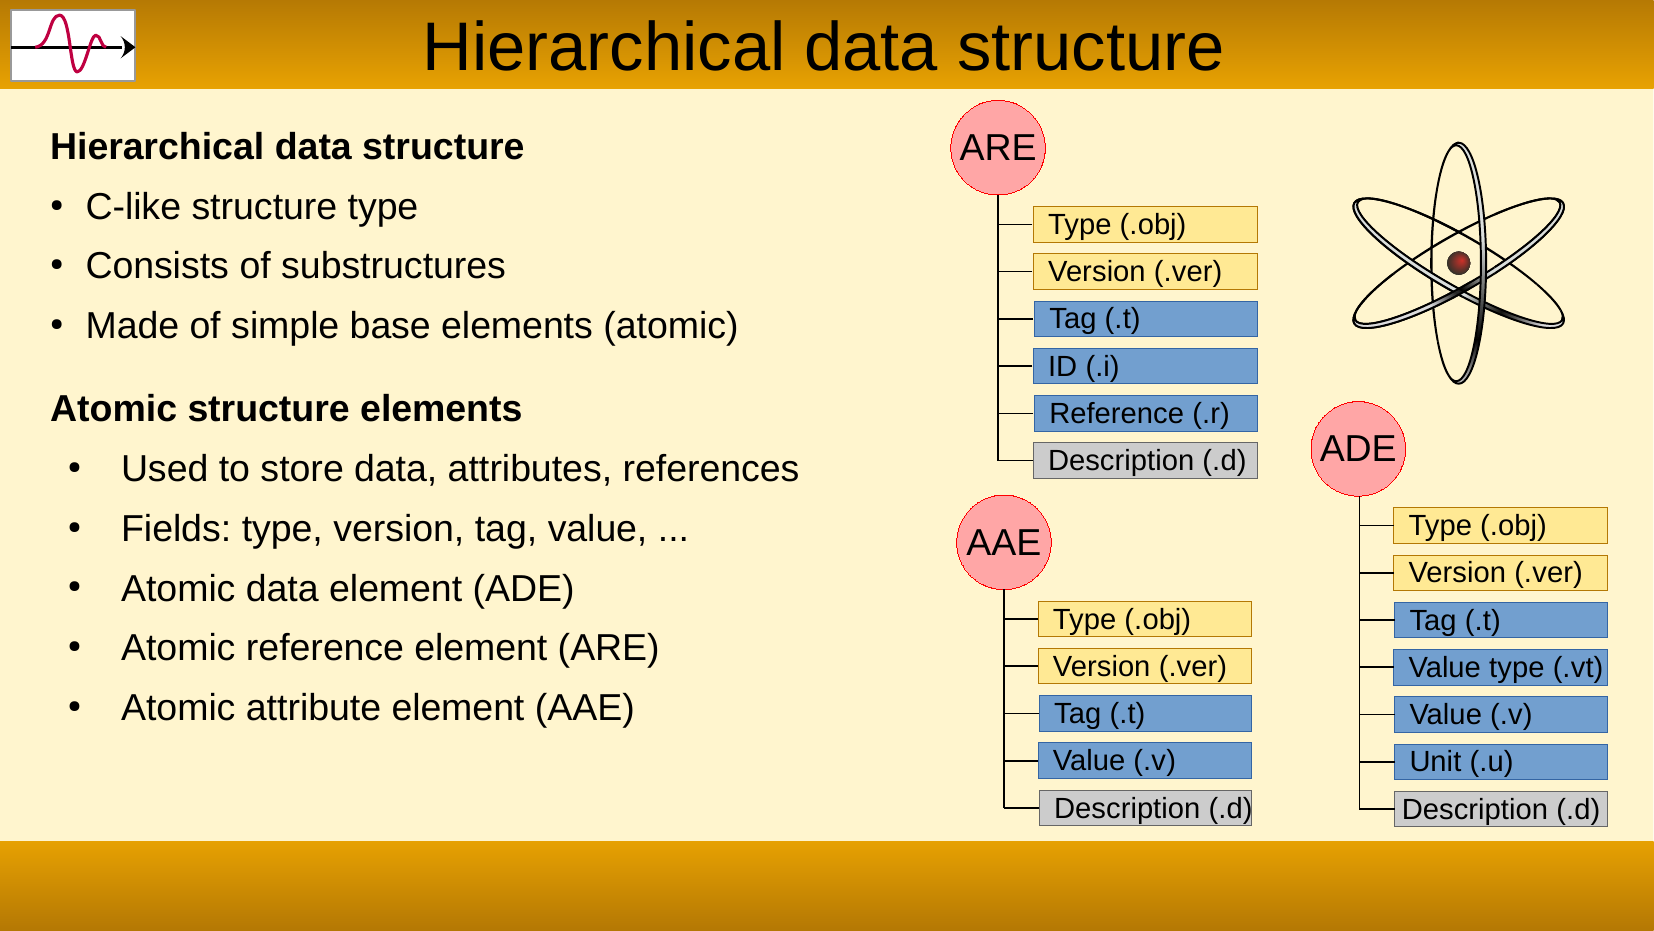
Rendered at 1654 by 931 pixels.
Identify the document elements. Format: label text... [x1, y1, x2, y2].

text_box ADE [1311, 401, 1406, 497]
text_box AAE [956, 495, 1052, 590]
text_box Value (.v) [1038, 742, 1252, 779]
text_box Type (.obj) [1033, 206, 1258, 243]
text_box Unit (.u) [1394, 744, 1608, 780]
text_box ID (.i) [1033, 348, 1258, 384]
text_box Version (.ver) [1393, 555, 1608, 591]
text_box Tag (.t) [1034, 301, 1258, 337]
text_box Value (.v) [1394, 696, 1608, 733]
text_box [44, 18, 68, 46]
picture [1352, 141, 1565, 385]
text_box Hierarchical data structure C-like structure type Consists of substructures Made of simple base elements (atomic) Atomic structure elements Used to store data, attributes, references Fields: type, version, tag, value, ... Atomic data element (ADE) Atomic reference element (ARE) Atomic attribute element (AAE) [35, 118, 945, 736]
text_box Type (.obj) [1393, 507, 1608, 544]
text_box Description (.d) [1033, 442, 1258, 479]
text_box Reference (.r) [1034, 395, 1258, 432]
text_box [92, 38, 101, 46]
text_box Tag (.t) [1394, 602, 1608, 638]
text_box Description (.d) [1394, 791, 1608, 827]
text_box Value type (.vt) [1393, 649, 1608, 686]
title Hierarchical data structure [33, 7, 1615, 85]
text_box Version (.ver) [1033, 253, 1258, 290]
text_box ARE [950, 100, 1046, 195]
text_box [10, 9, 136, 81]
text_box Tag (.t) [1039, 695, 1252, 732]
text_box Description (.d) [1039, 790, 1252, 826]
text_box [73, 49, 86, 69]
text_box Type (.obj) [1038, 601, 1252, 637]
text_box Version (.ver) [1038, 648, 1252, 684]
